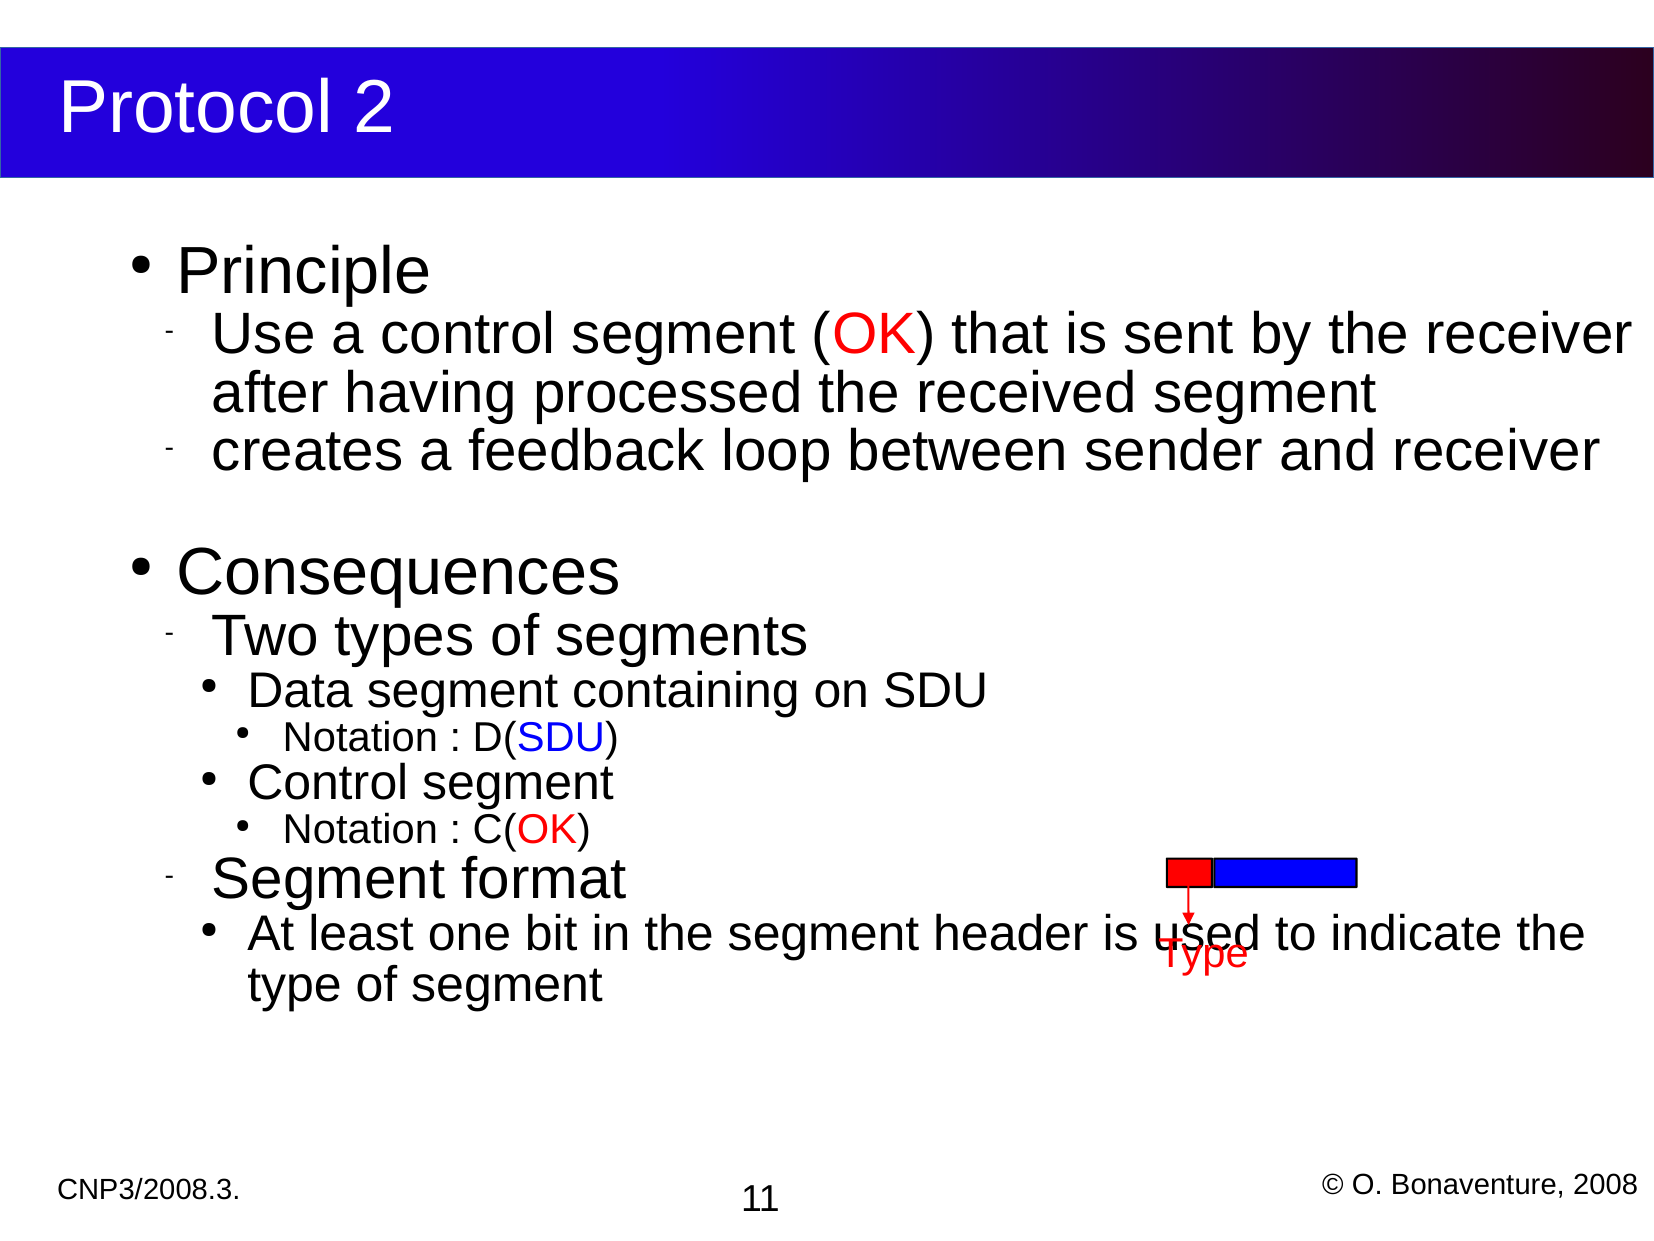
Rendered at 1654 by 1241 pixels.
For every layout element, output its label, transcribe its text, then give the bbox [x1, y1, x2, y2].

text_box [1214, 858, 1357, 888]
list Principle Use a control segment (OK) that is sent by the receiver after having processed the received segment creates a feedback loop between sender and receiver Consequences Two types of segments Data segment containing on SDU Notation : D(SDU) Control segment Notation : C(OK) Segment format At least one bit in the segment header is used to indicate the type of segment [129, 239, 1642, 1241]
text_box CNP3/2008.3. [21, 1176, 129, 1212]
text_box Type [1158, 934, 1250, 977]
text_box [1166, 858, 1212, 888]
title Protocol 2 [10, 0, 1000, 219]
